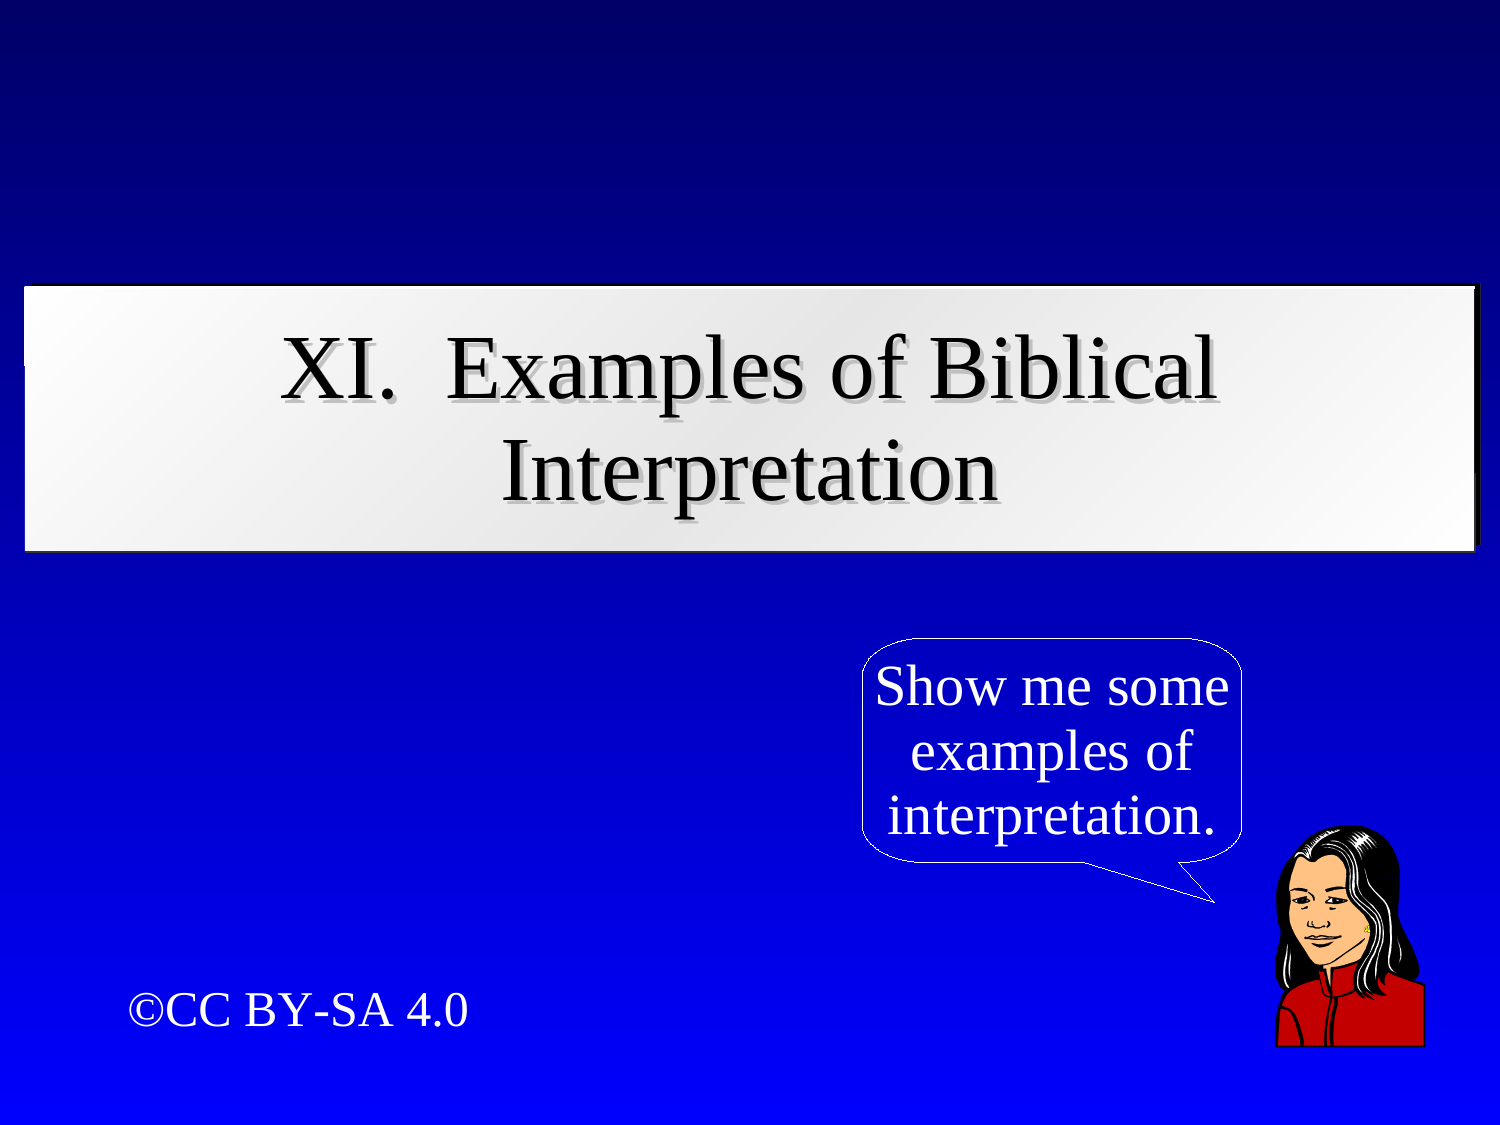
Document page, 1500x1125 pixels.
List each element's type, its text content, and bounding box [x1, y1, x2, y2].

text_box ©CC BY-SA 4.0 [112, 975, 526, 1046]
title XI. Examples of Biblical Interpretation [112, 309, 1388, 528]
picture [1275, 825, 1426, 1048]
text_box Show me some examples of interpretation. [862, 638, 1242, 903]
